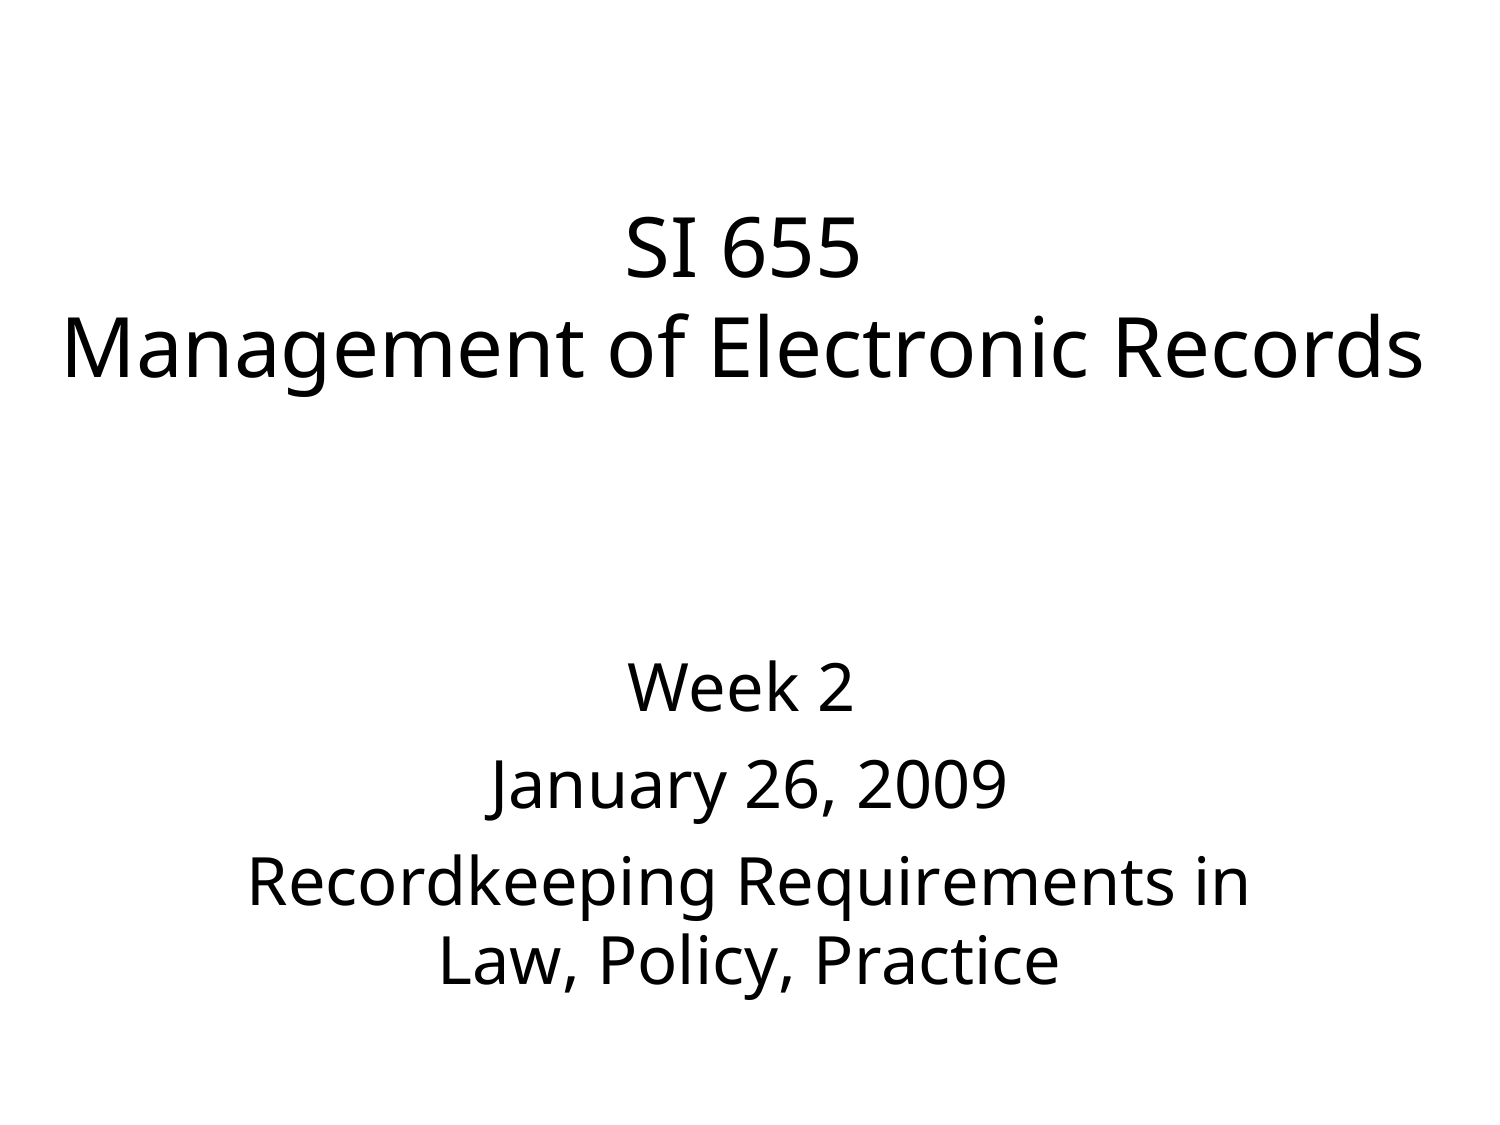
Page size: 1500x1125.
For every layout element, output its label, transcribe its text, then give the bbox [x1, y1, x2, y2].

text_box Week 2 January 26, 2009 Recordkeeping Requirements in Law, Policy, Practice [225, 637, 1276, 1103]
title SI 655 Management of Electronic Records [37, 186, 1450, 402]
